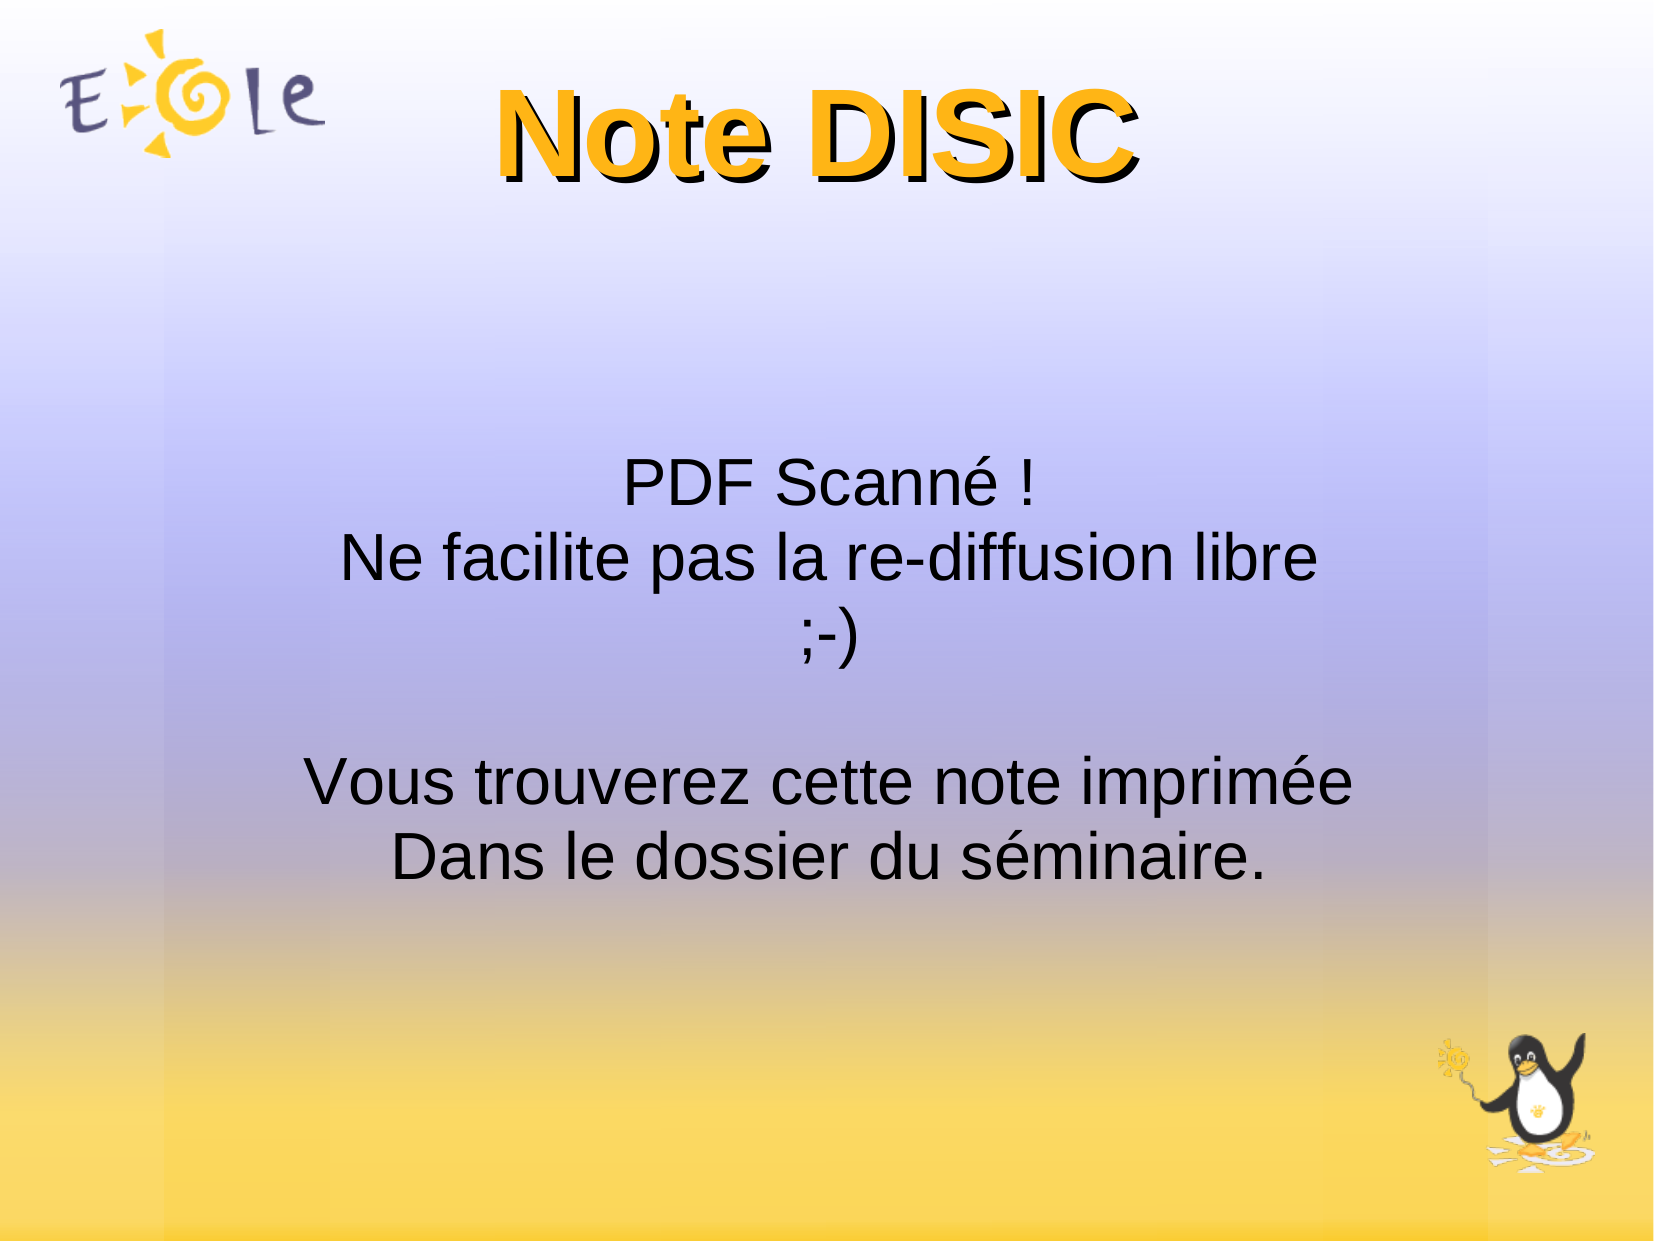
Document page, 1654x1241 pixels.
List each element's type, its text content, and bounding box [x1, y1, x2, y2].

title Note DISIC [88, 29, 1577, 237]
picture [0, 0, 1654, 1241]
subtitle PDF Scanné ! Ne facilite pas la re-diffusion libre ;-) Vous trouverez cette note imprimée Dans le dossier du séminaire. [35, 383, 1625, 956]
